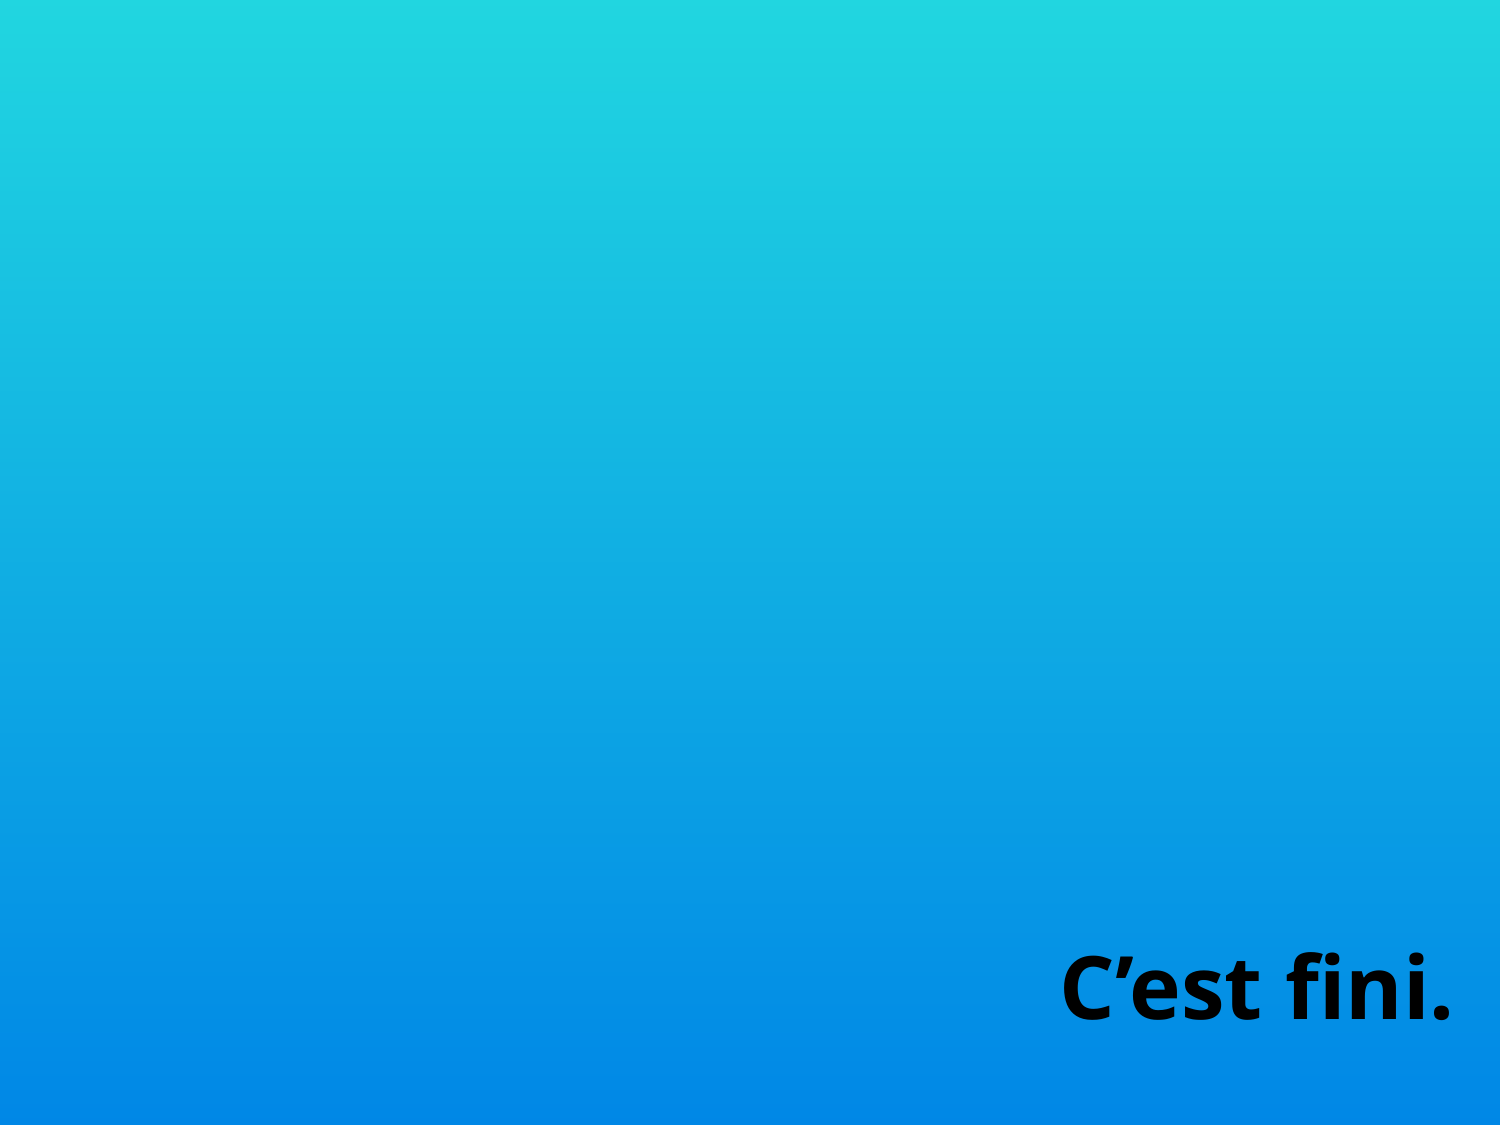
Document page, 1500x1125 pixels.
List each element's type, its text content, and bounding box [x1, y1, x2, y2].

title C’est fini. [1042, 890, 1472, 1079]
